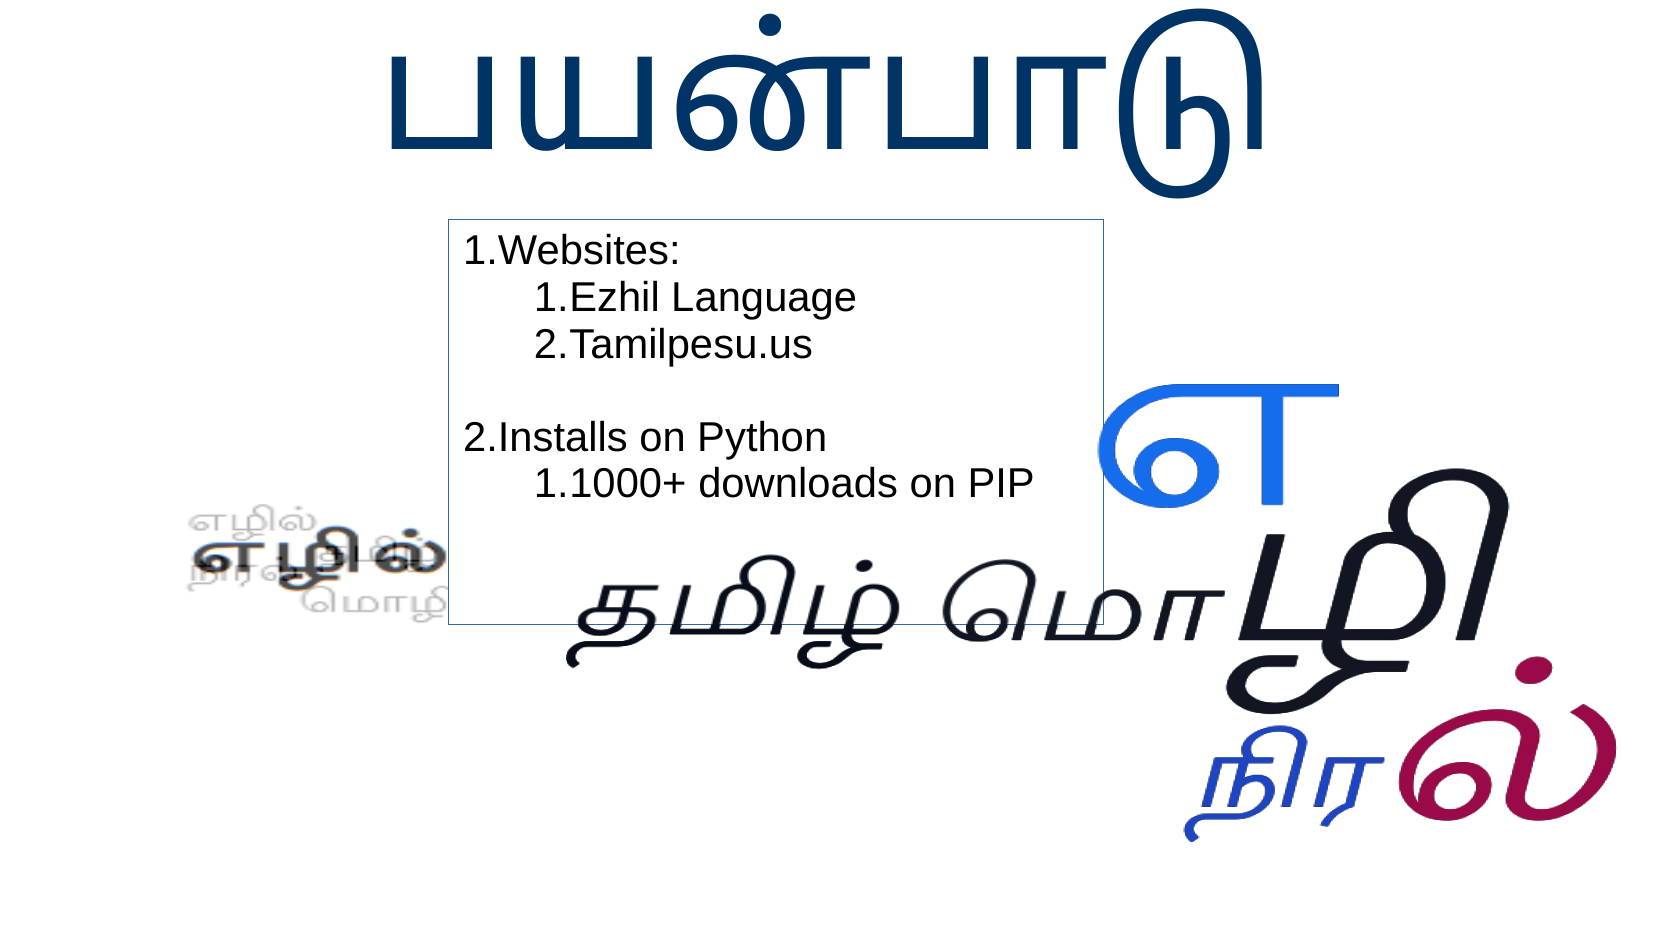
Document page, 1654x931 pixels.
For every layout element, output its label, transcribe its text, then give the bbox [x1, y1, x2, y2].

subtitle பயன்பாடு [82, 15, 1571, 383]
text_box Websites: Ezhil Language Tamilpesu.us Installs on Python 1000+ downloads on PIP [448, 219, 566, 625]
picture [566, 52, 1619, 842]
picture [134, 451, 508, 673]
